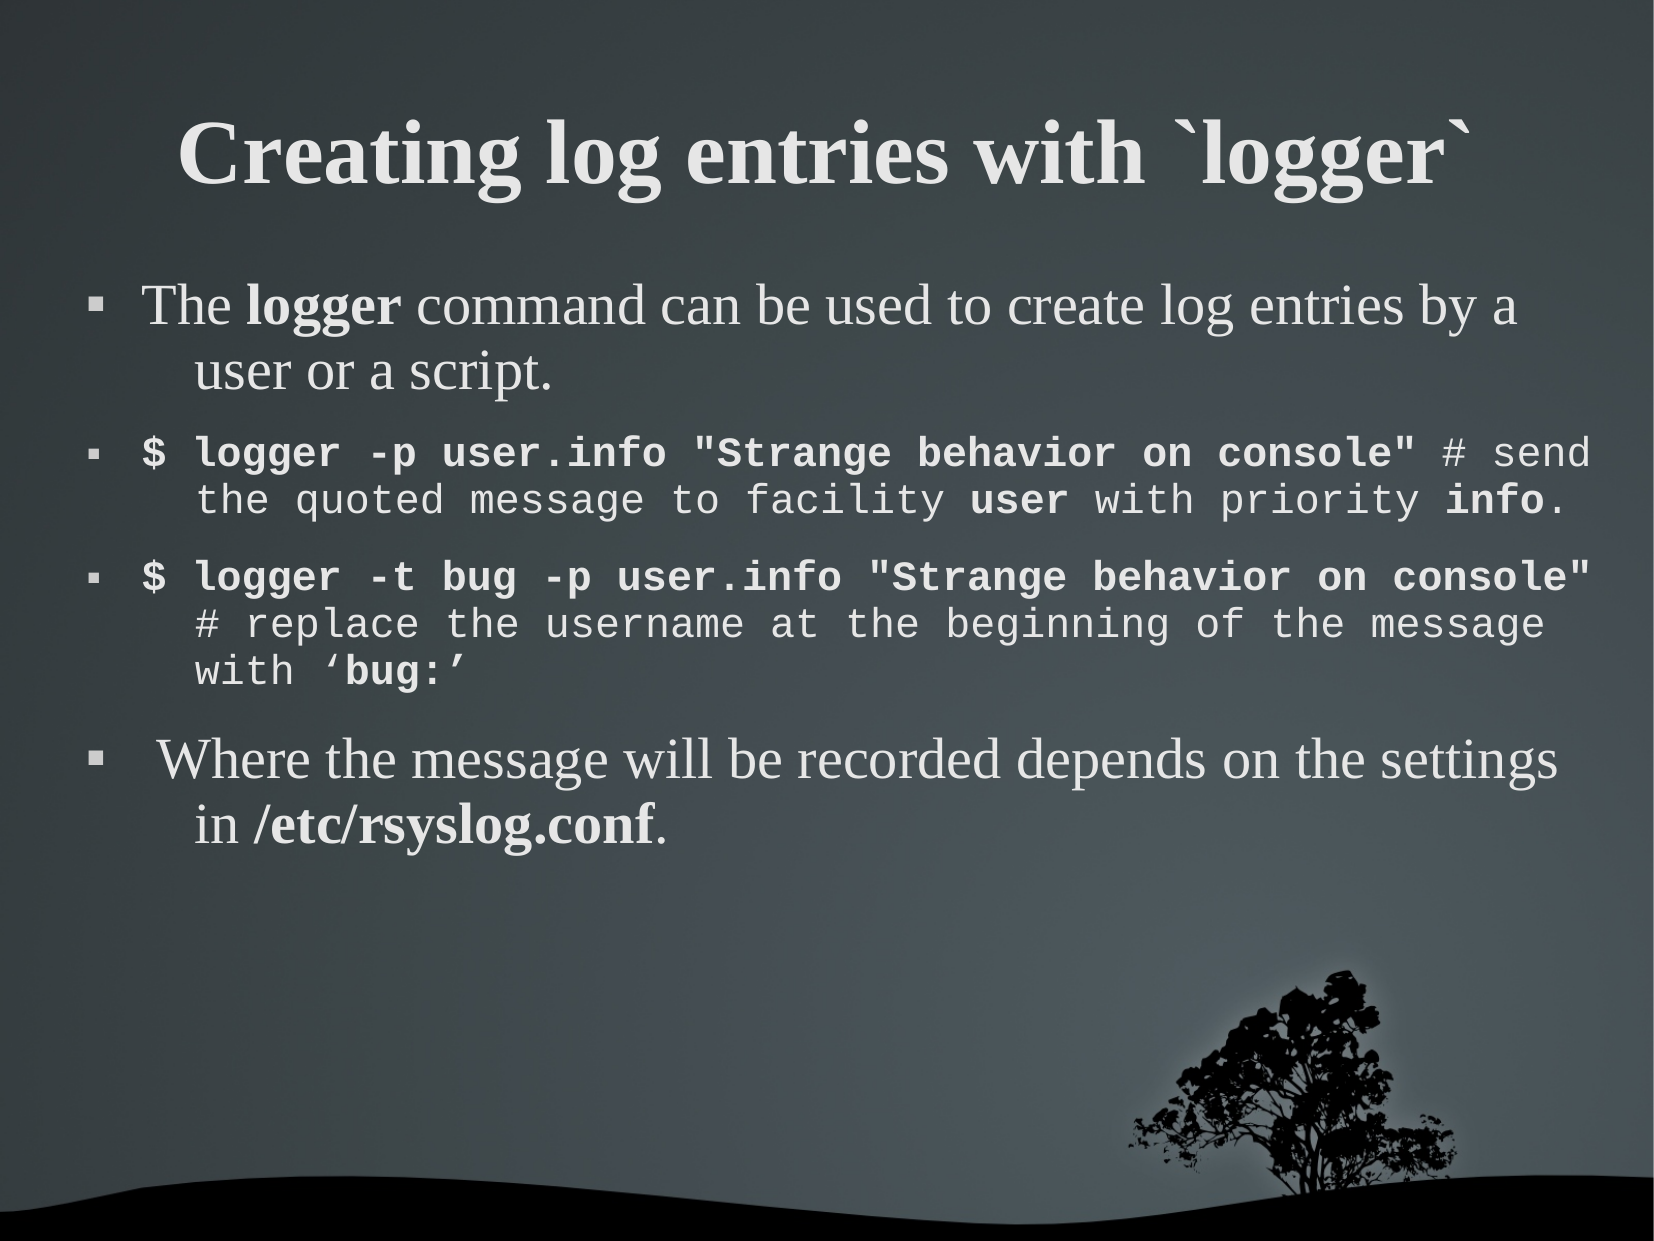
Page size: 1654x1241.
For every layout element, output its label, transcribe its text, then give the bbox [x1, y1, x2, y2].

list The logger command can be used to create log entries by a user or a script. $ logger -p user.info "Strange behavior on console" # send the quoted message to facility user with priority info. $ logger -t bug -p user.info "Strange behavior on console" # replace the username at the beginning of the message with ‘bug:’ Where the message will be recorded depends on the settings in /etc/rsyslog.conf. [53, 273, 1595, 1182]
title Creating log entries with `logger` [82, 33, 1571, 273]
picture [0, 0, 1654, 1241]
